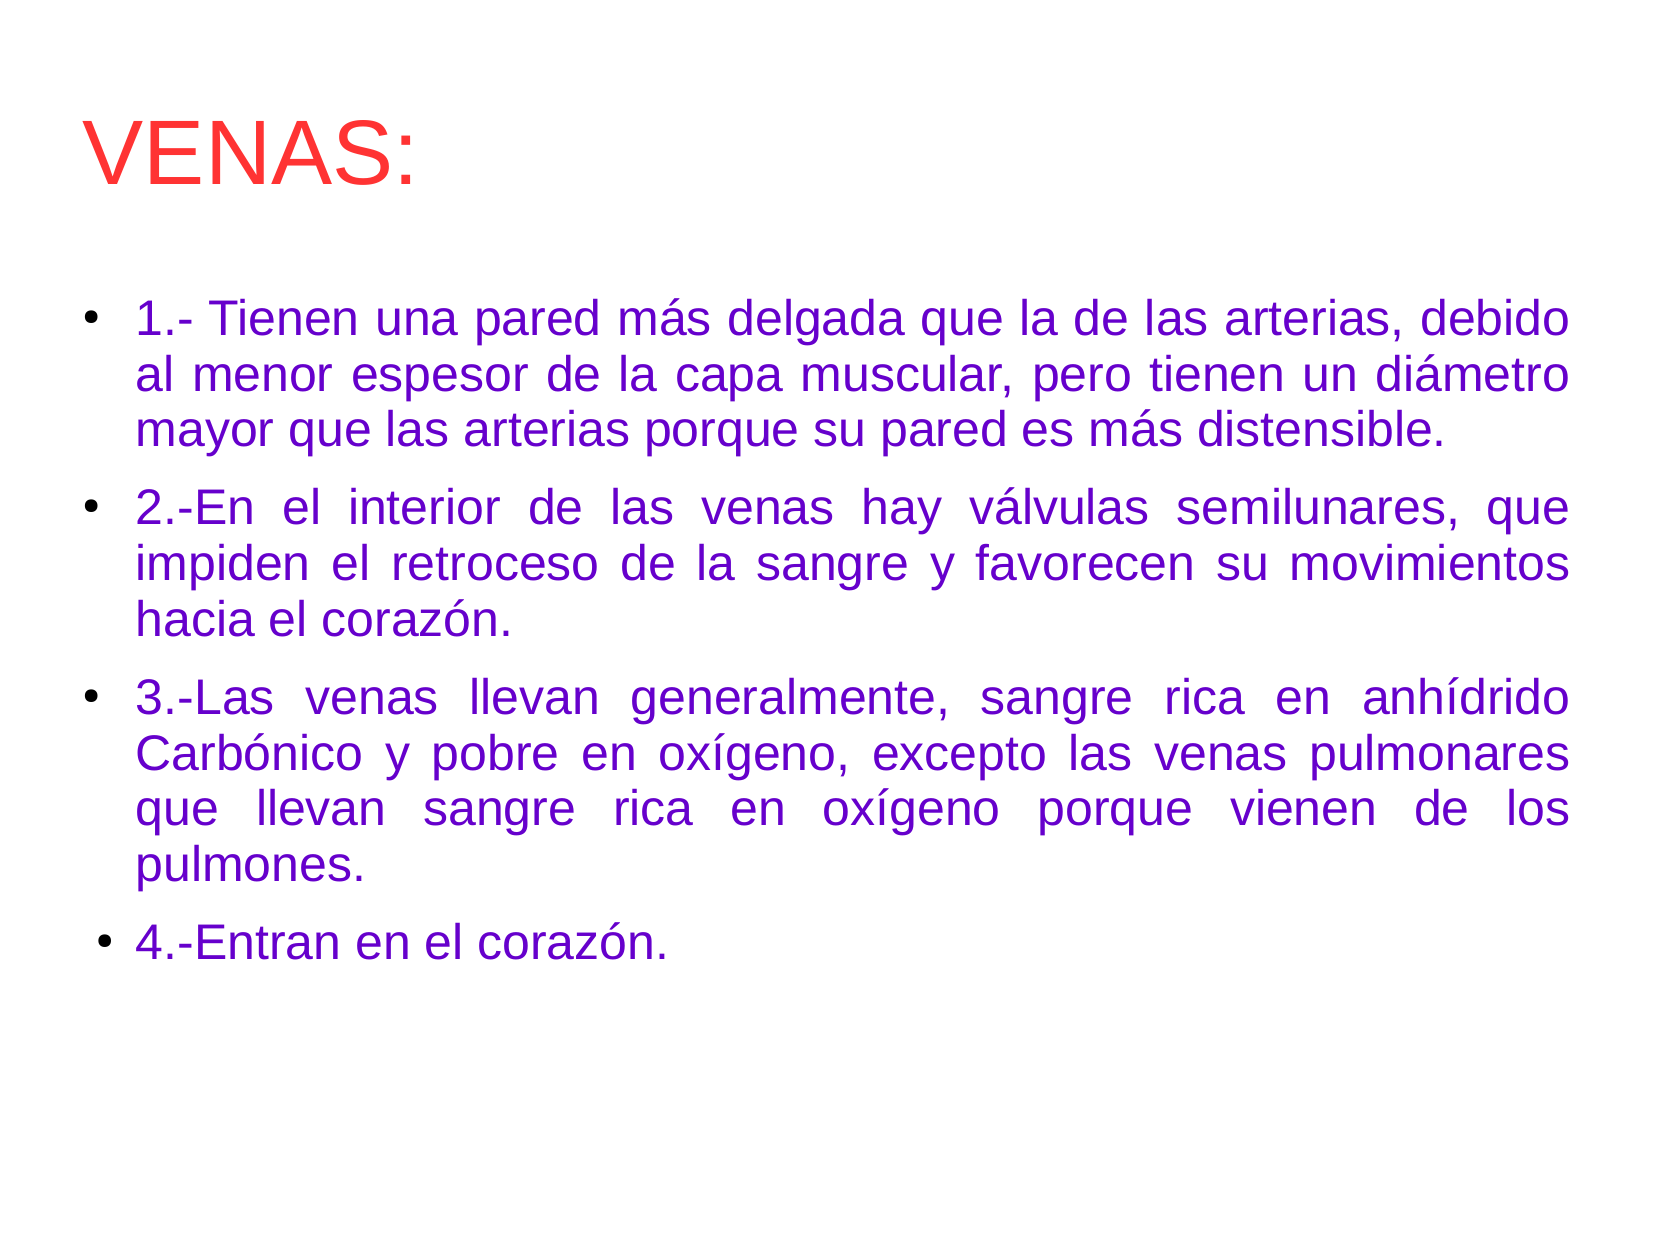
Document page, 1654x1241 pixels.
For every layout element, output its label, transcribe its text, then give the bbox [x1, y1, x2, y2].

list 1.- Tienen una pared más delgada que la de las arterias, debido al menor espesor de la capa muscular, pero tienen un diámetro mayor que las arterias porque su pared es más distensible. 2.-En el interior de las venas hay válvulas semilunares, que impiden el retroceso de la sangre y favorecen su movimientos hacia el corazón. 3.-Las venas llevan generalmente, sangre rica en anhídrido Carbónico y pobre en oxígeno, excepto las venas pulmonares que llevan sangre rica en oxígeno porque vienen de los pulmones. 4.-Entran en el corazón. [82, 290, 1571, 1010]
title VENAS: [82, 49, 1571, 257]
